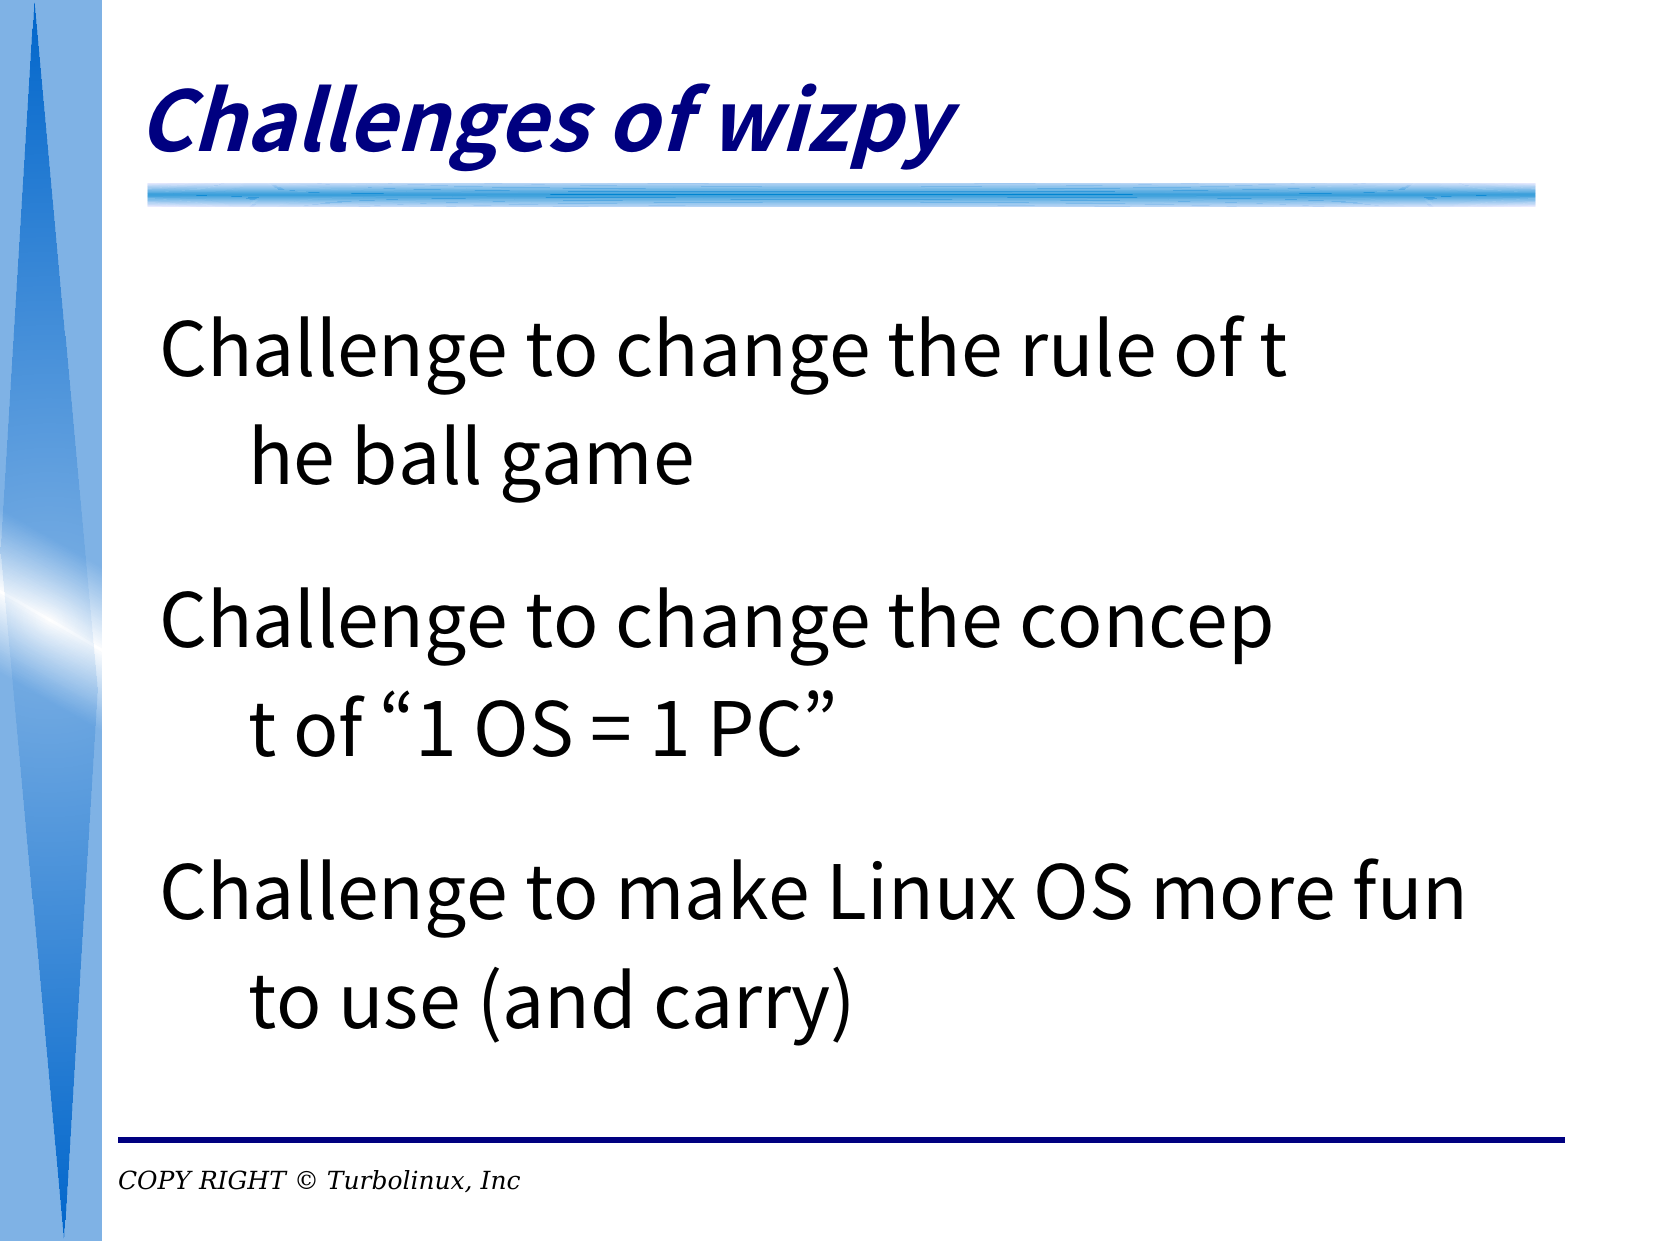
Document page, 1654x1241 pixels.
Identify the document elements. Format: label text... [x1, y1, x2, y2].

text_box Challenge to change the concept of “1 OS = 1 PC” [159, 561, 1300, 792]
text_box Challenge to make Linux OS more fun to use (and carry) [159, 832, 1477, 1063]
title Challenges of wizpy [138, 69, 1527, 162]
text_box Challenge to change the rule of the ball game [159, 289, 1300, 556]
